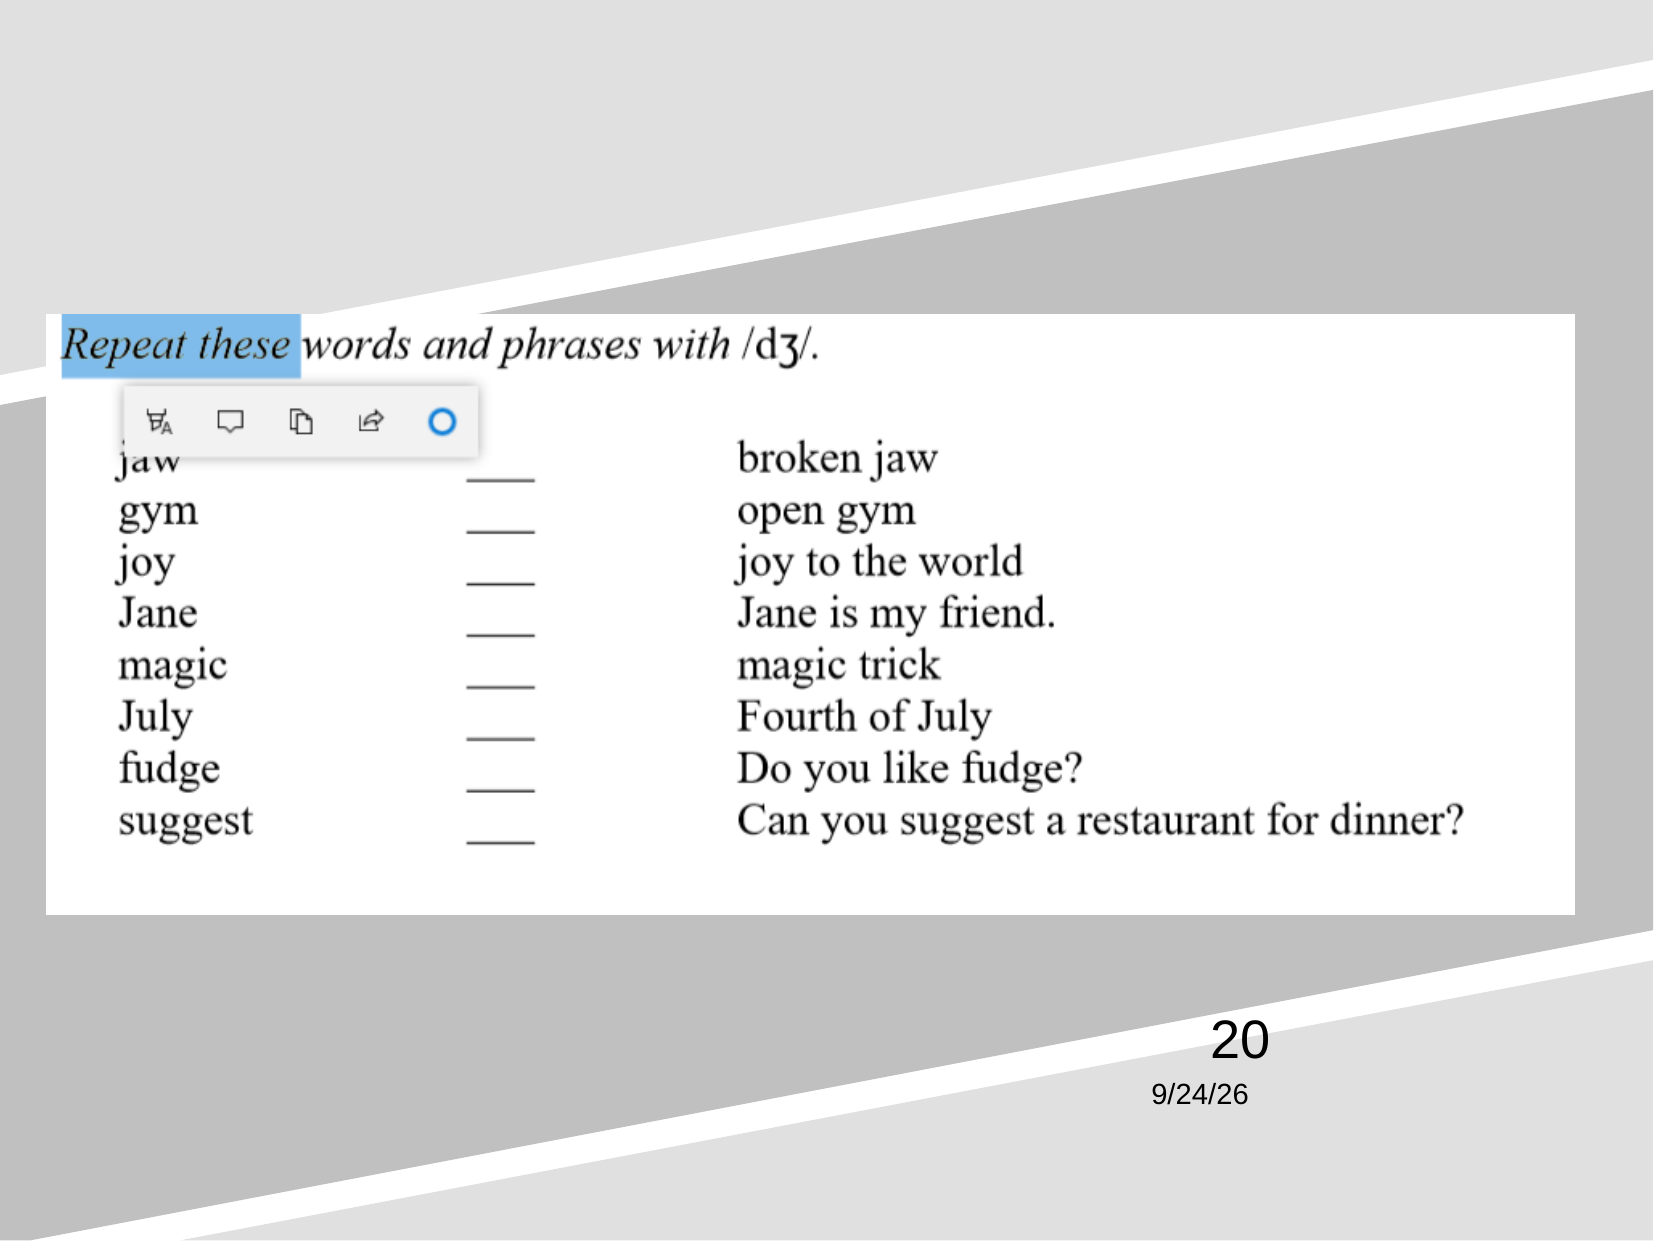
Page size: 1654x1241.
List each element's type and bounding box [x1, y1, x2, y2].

text_box [1151, 1004, 1624, 1161]
picture [46, 315, 1575, 916]
